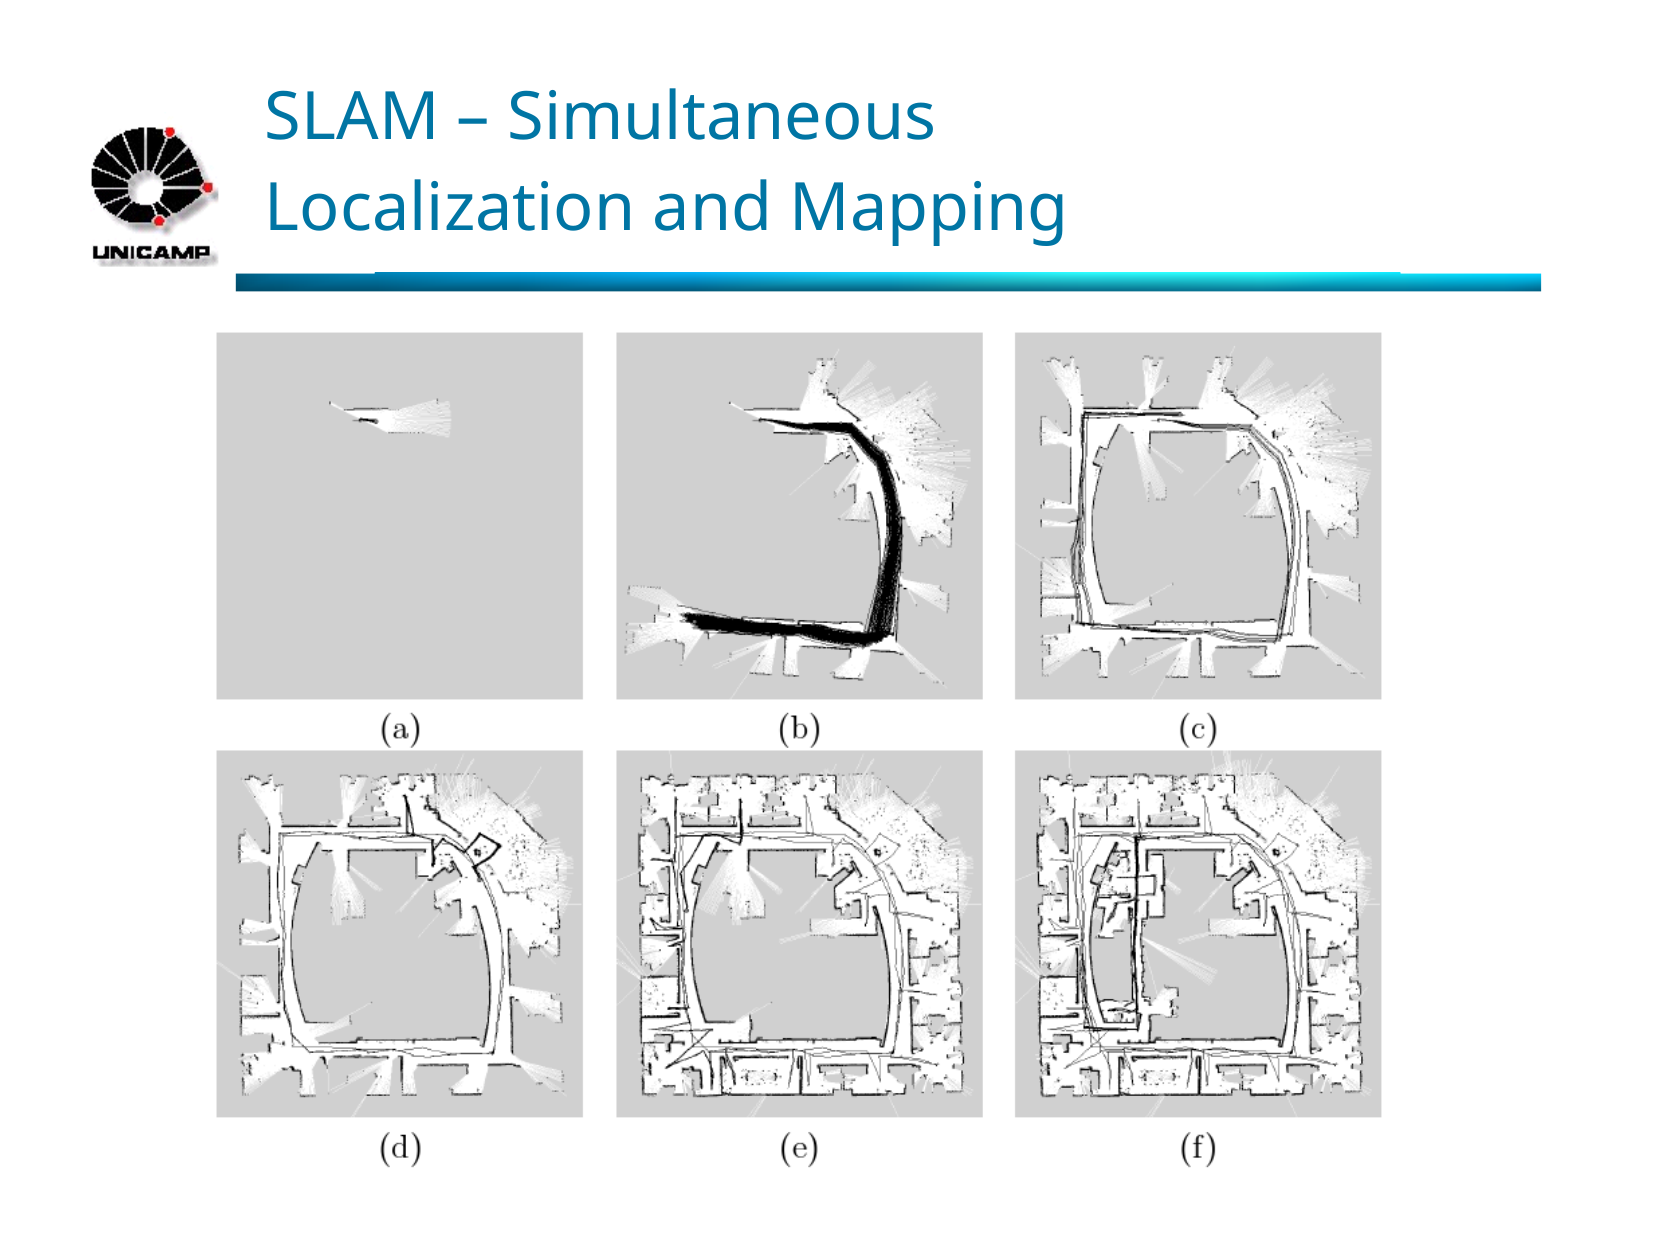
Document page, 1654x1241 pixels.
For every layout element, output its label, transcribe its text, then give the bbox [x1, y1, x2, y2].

title SLAM – Simultaneous Localization and Mapping [264, 42, 1534, 250]
picture [125, 272, 1654, 295]
picture [206, 322, 1399, 1182]
